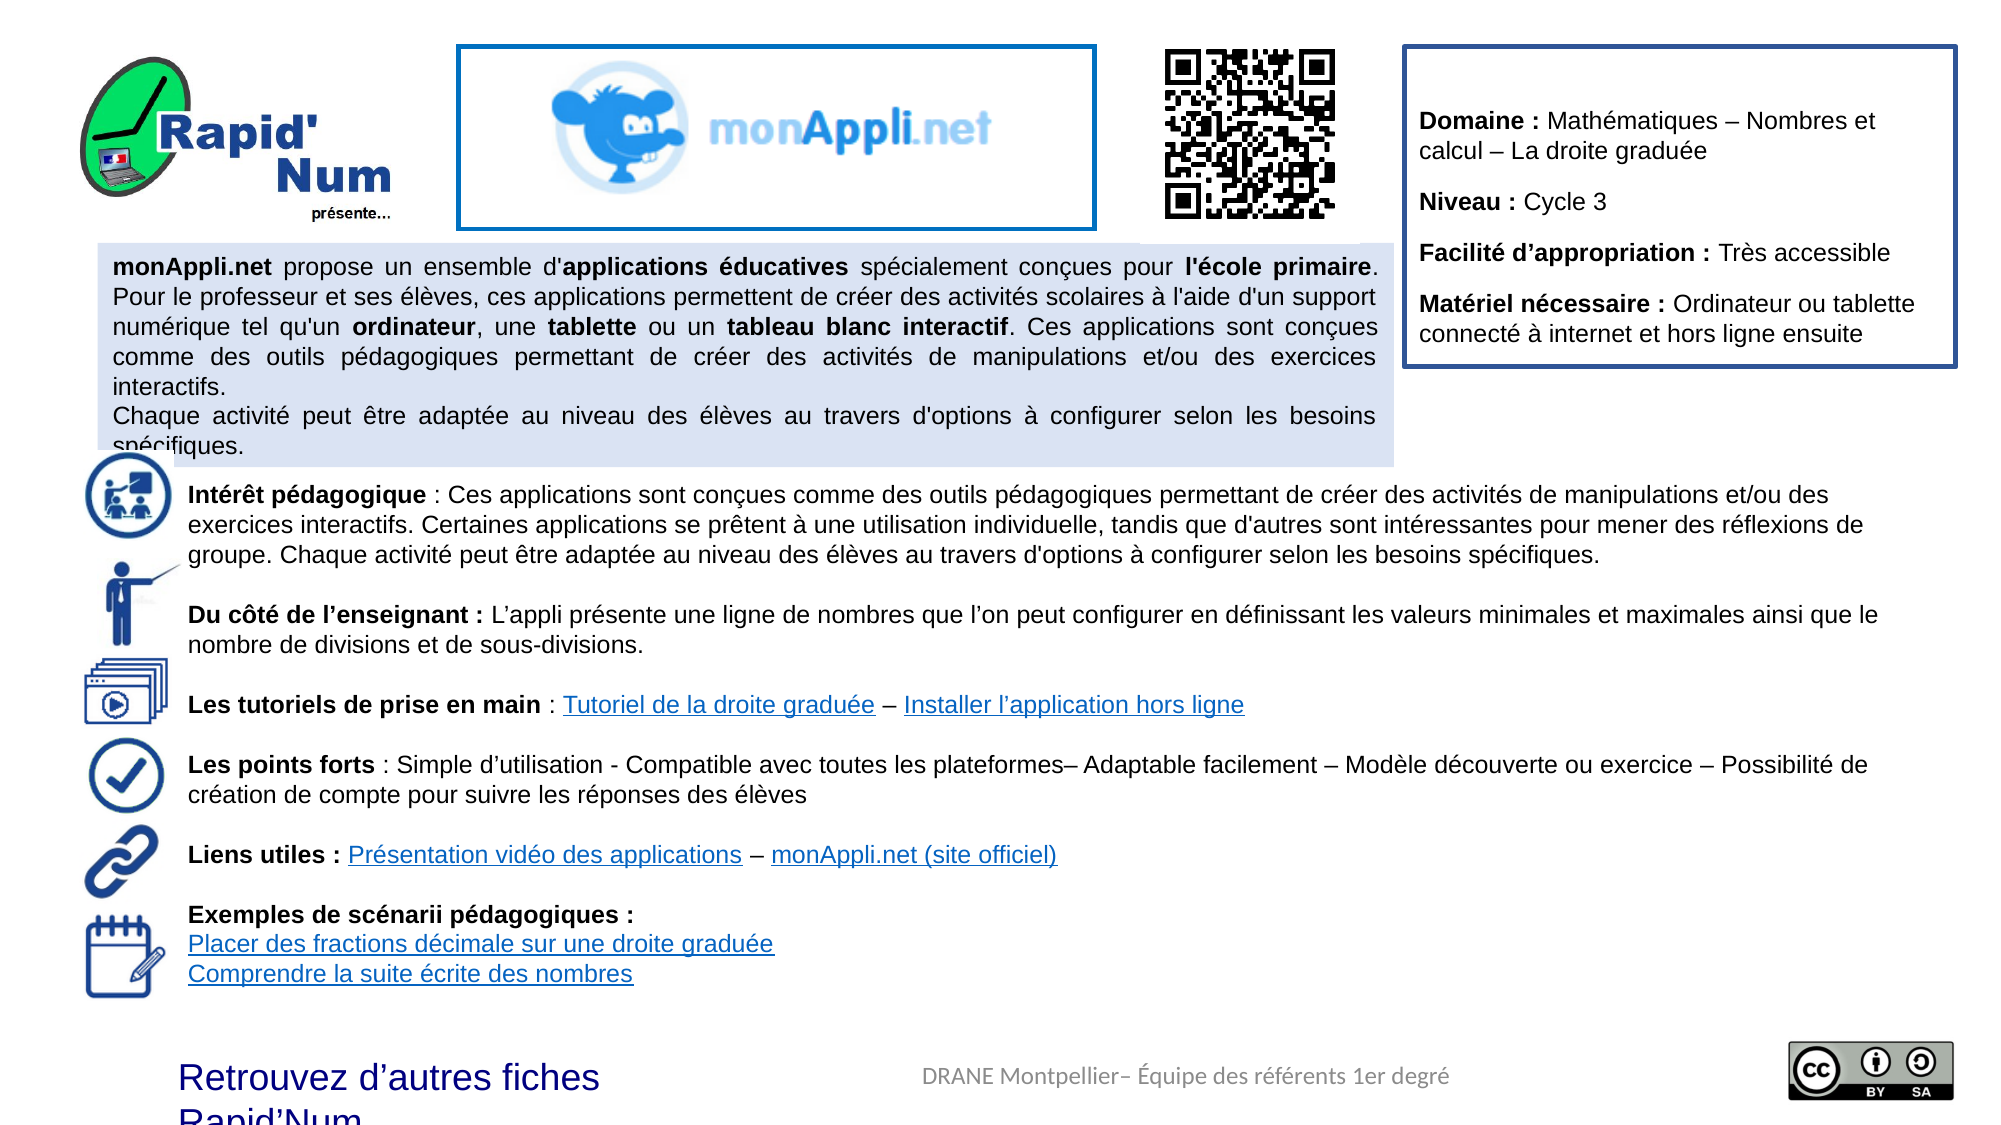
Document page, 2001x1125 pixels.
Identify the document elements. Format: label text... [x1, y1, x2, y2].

picture [78, 911, 170, 1003]
text_box monAppli.net propose un ensemble d'applications éducatives spécialement conçues pour l'école primaire. Pour le professeur et ses élèves, ces applications permettent de créer des activités scolaires à l'aide d'un support numérique tel qu'un ordinateur, une tablette ou un tableau blanc interactif. Ces applications sont conçues comme des outils pédagogiques permettant de créer des activités de manipulations et/ou des exercices interactifs. Chaque activité peut être adaptée au niveau des élèves au travers d'options à configurer selon les besoins spécifiques. [97, 242, 1394, 468]
picture [1781, 1037, 1956, 1105]
picture [77, 558, 182, 818]
subtitle Domaine : Mathématiques – Nombres et calcul – La droite graduée Niveau : Cycle 3 Facilité d’appropriation : Très accessible Matériel nécessaire : Ordinateur ou tablette connecté à internet et hors ligne ensuite [1404, 46, 1956, 367]
picture [64, 45, 411, 232]
text_box Retrouvez d’autres fiches Rapid’Num [163, 1045, 705, 1125]
text_box Intérêt pédagogique : Ces applications sont conçues comme des outils pédagogiques permettant de créer des activités de manipulations et/ou des exercices interactifs. Certaines applications se prêtent à une utilisation individuelle, tandis que d'autres sont intéressantes pour mener des réflexions de groupe. Chaque activité peut être adaptée au niveau des élèves au travers d'options à configurer selon les besoins spécifiques. Du côté de l’enseignant : L’appli présente une ligne de nombres que l’on peut configurer en définissant les valeurs minimales et maximales ainsi que le nombre de divisions et de sous-divisions. Les tutoriels de prise en main : Tutoriel de la droite graduée – Installer l’application hors ligne Les points forts : Simple d’utilisation - Compatible avec toutes les plateformes– Adaptable facilement – Modèle découverte ou exercice – Possibilité de création de compte pour suivre les réponses des élèves Liens utiles : Présentation vidéo des applications – monAppli.net (site officiel) Exemples de scénarii pédagogiques : Placer des fractions décimale sur une droite graduée Comprendre la suite écrite des nombres [173, 471, 1922, 996]
picture [540, 54, 1013, 215]
picture [83, 450, 174, 542]
footer DRANE Montpellier– Équipe des référents 1er degré [622, 1044, 1751, 1105]
picture [1140, 24, 1360, 244]
picture [79, 819, 164, 904]
